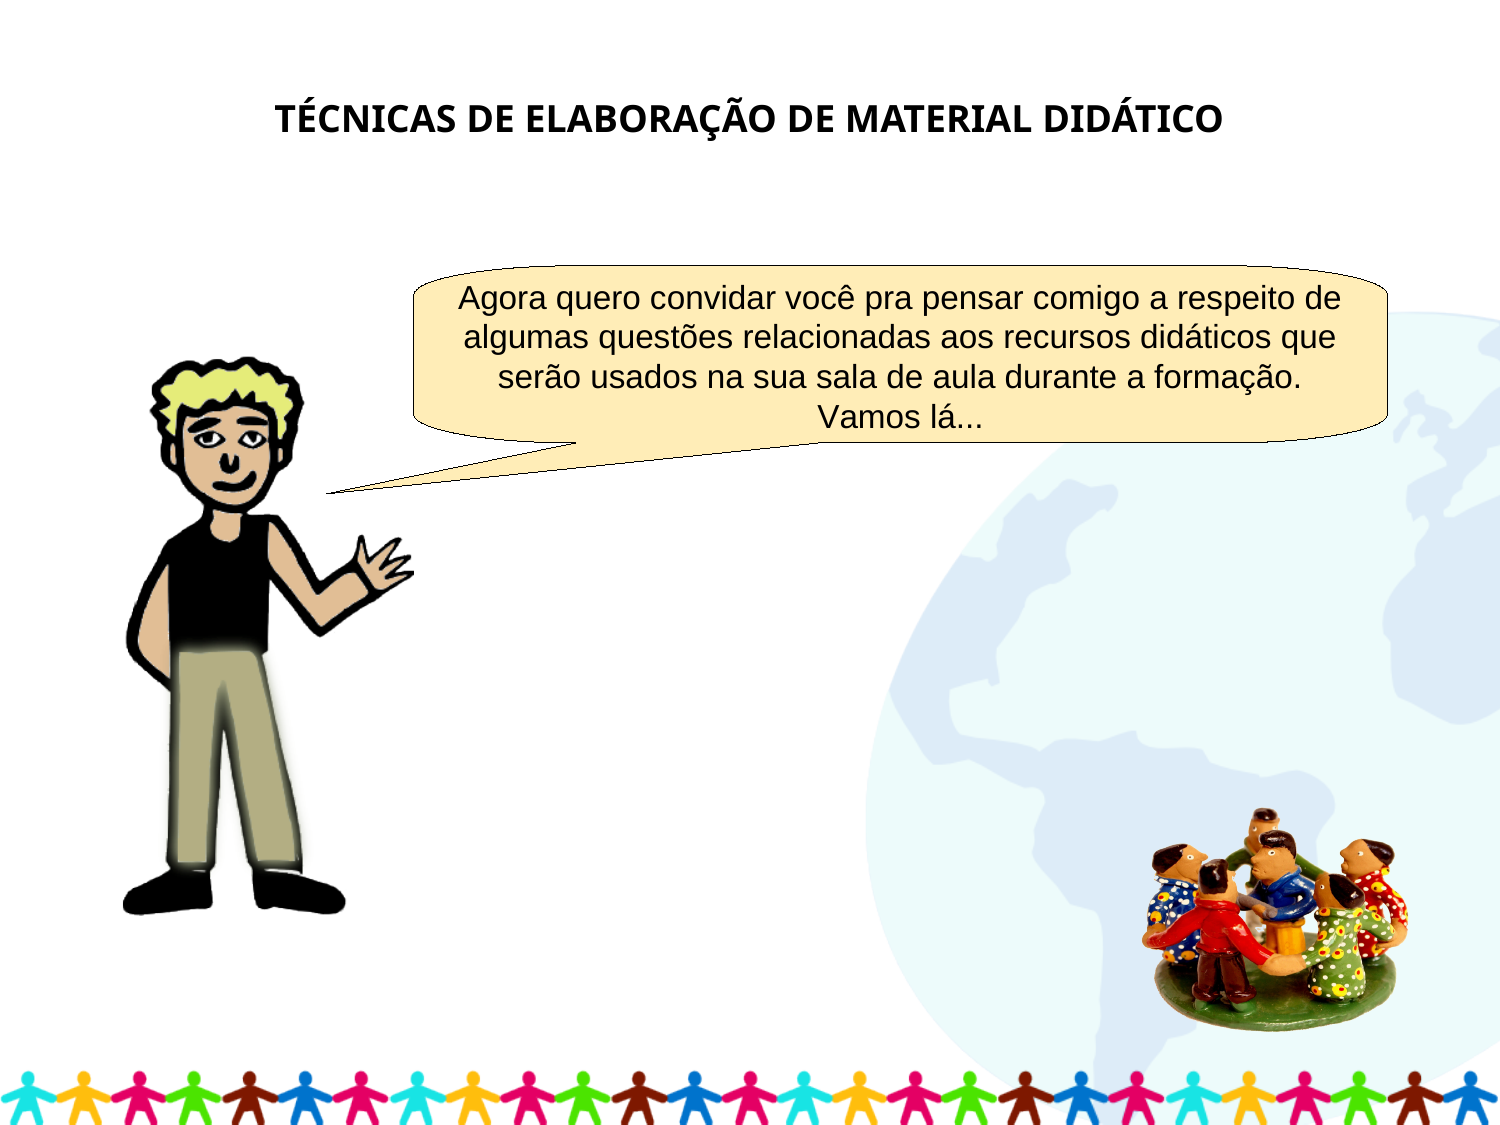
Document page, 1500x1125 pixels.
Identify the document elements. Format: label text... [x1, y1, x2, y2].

text_box [414, 443, 818, 485]
text_box [1359, 278, 1388, 431]
picture [0, 0, 1500, 1125]
text_box [413, 278, 442, 431]
text_box Agora quero convidar você pra pensar comigo a respeito de algumas questões relacionadas aos recursos didáticos que serão usados na sua sala de aula durante a formação. Vamos lá... [442, 268, 1359, 443]
title TÉCNICAS DE ELABORAÇÃO DE MATERIAL DIDÁTICO [74, 81, 1425, 156]
